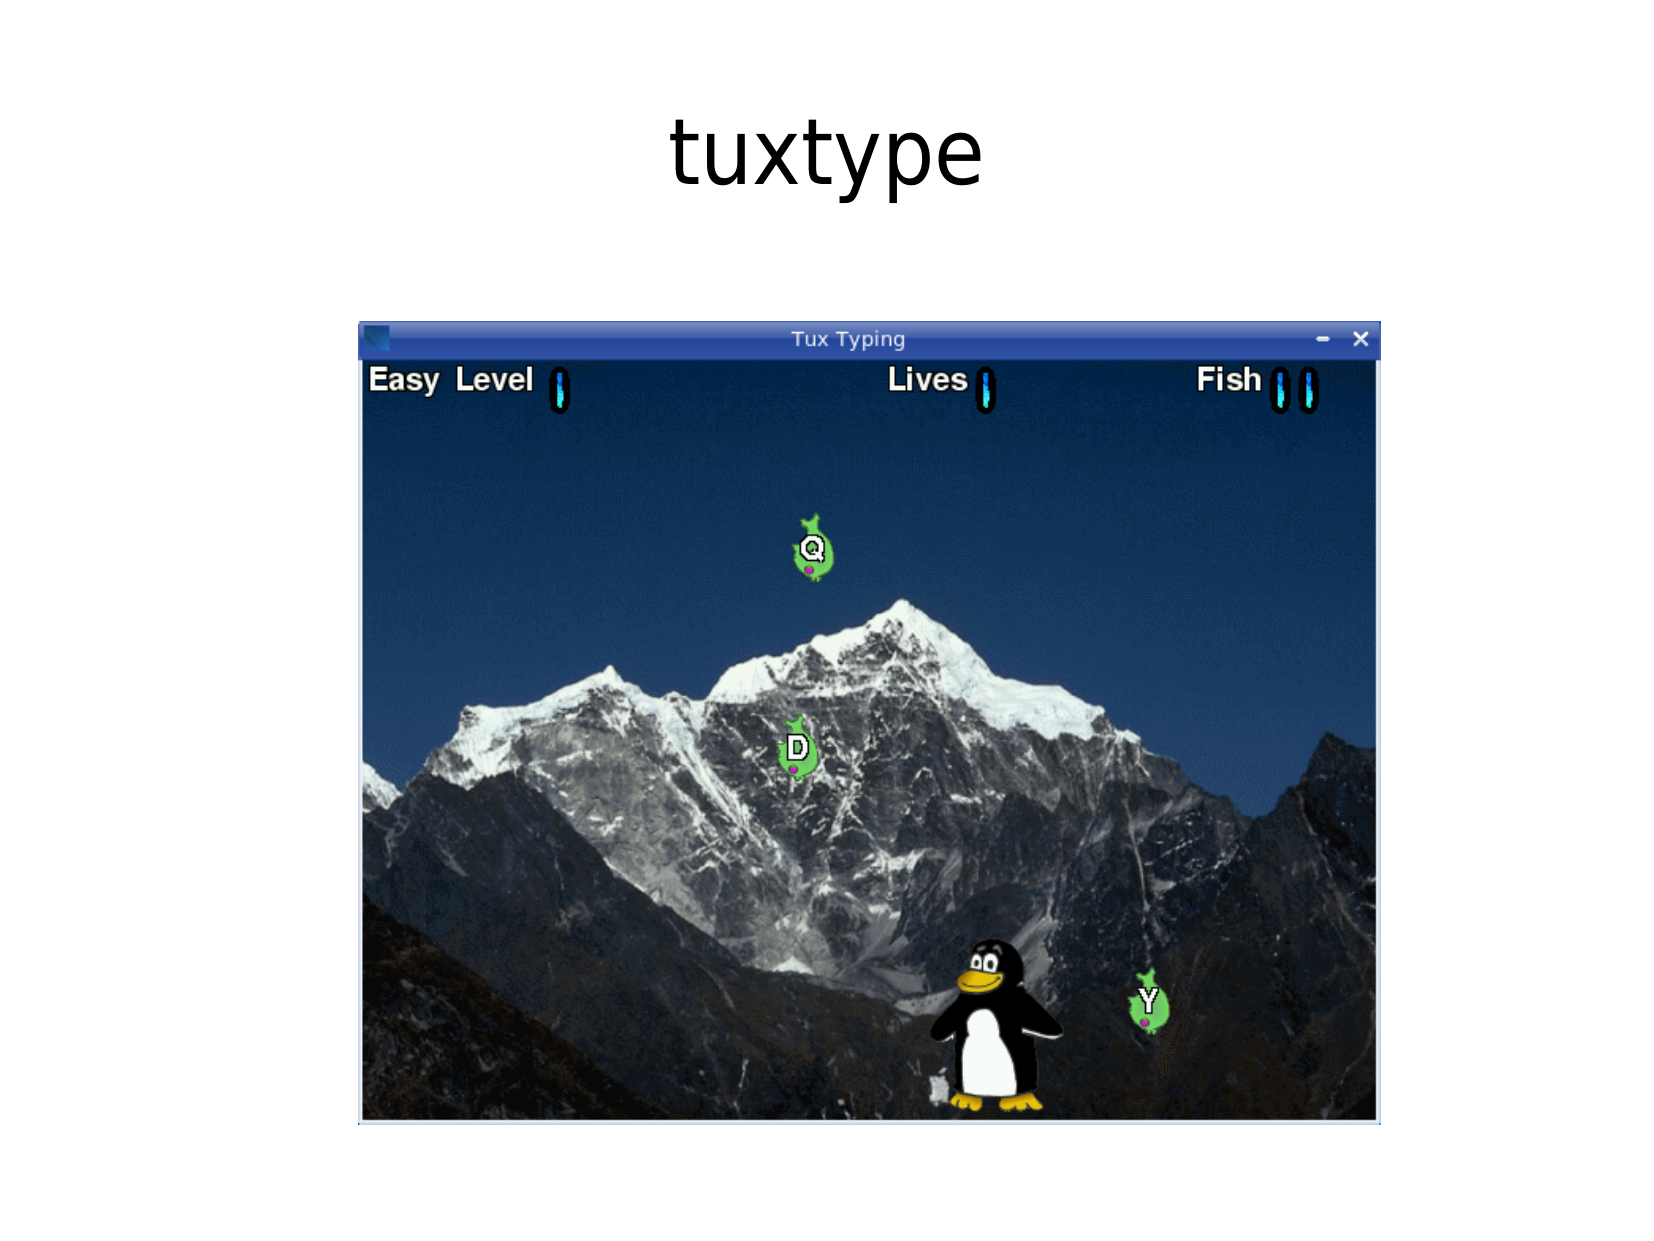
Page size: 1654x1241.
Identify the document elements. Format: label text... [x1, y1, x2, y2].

picture [358, 321, 1381, 1125]
title tuxtype [82, 49, 1571, 257]
